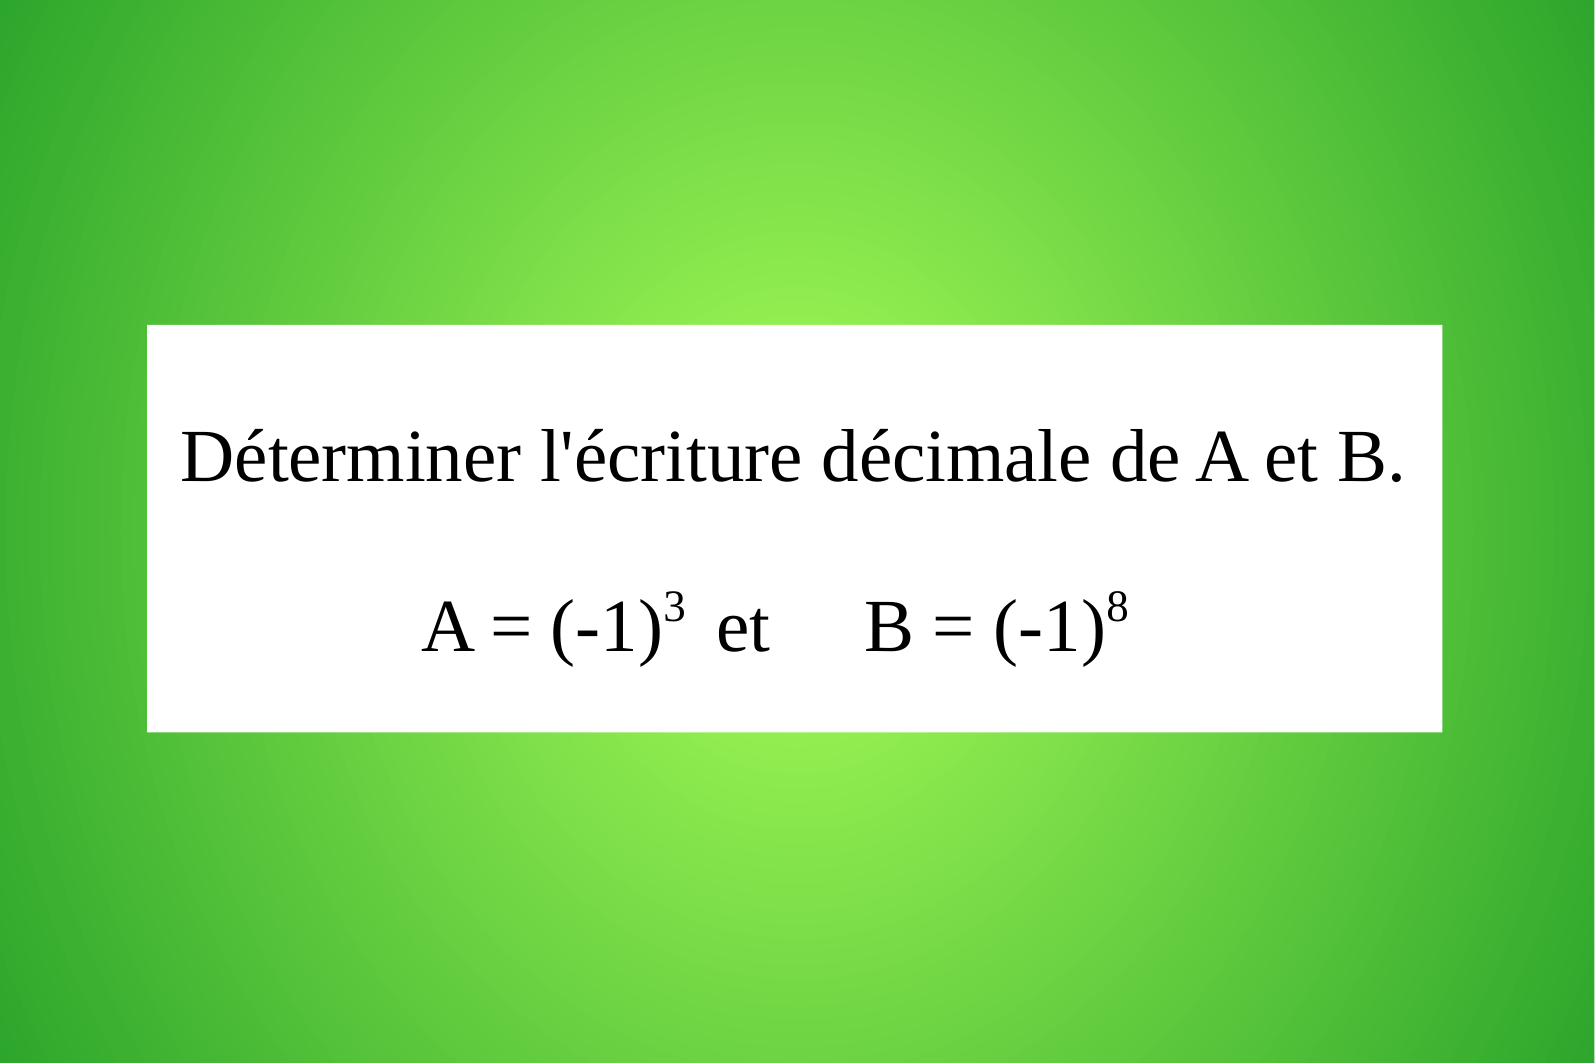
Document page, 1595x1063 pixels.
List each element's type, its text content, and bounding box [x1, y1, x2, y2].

picture [0, 0, 1595, 1063]
text_box Déterminer l'écriture décimale de A et B. A = (-1)3 et B = (-1)8 [147, 324, 1443, 733]
